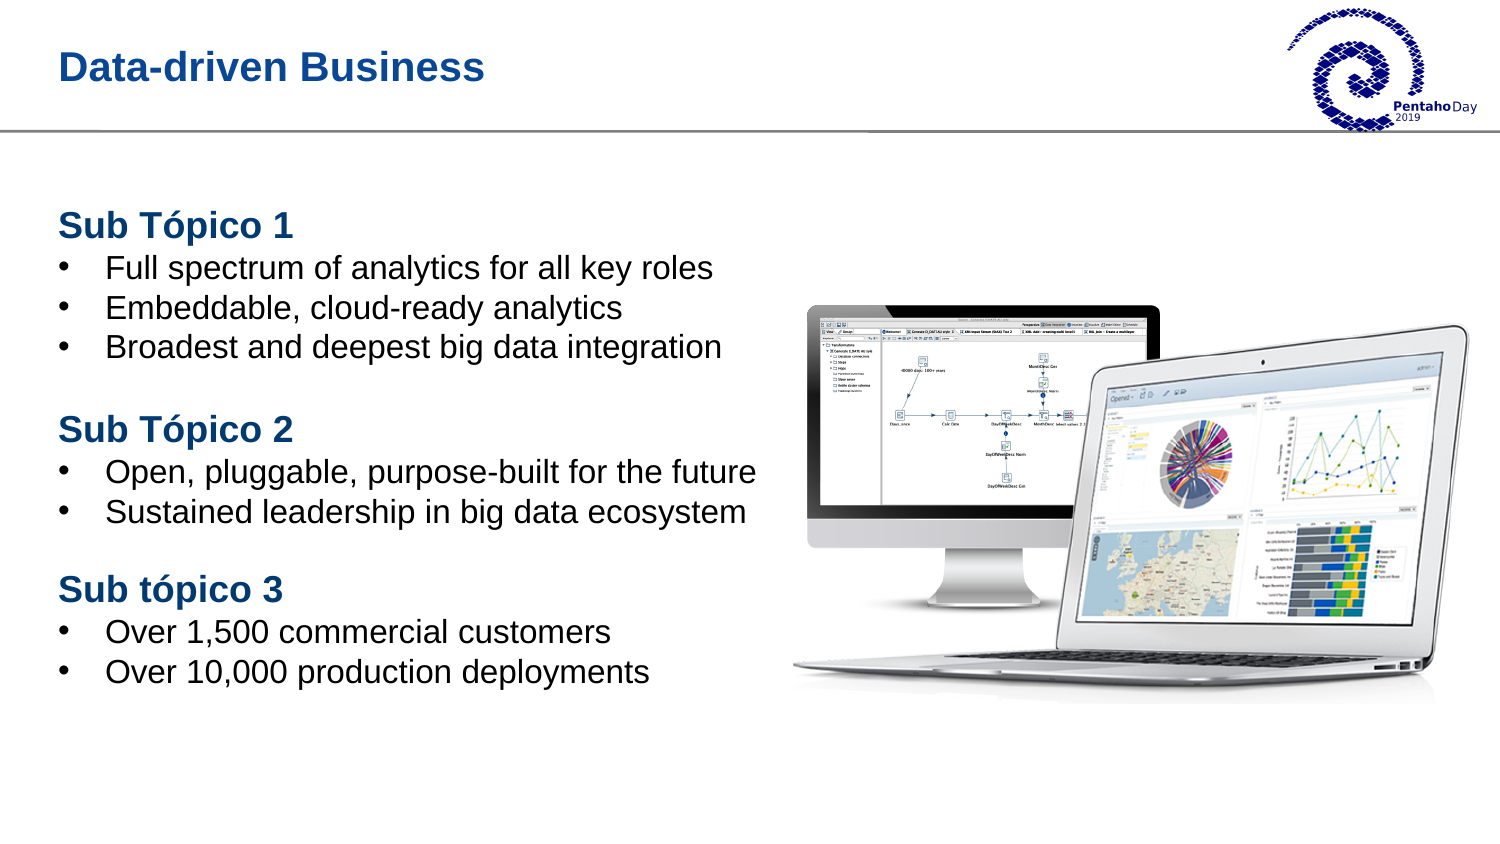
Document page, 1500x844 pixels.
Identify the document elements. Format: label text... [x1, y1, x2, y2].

picture [793, 286, 1485, 704]
picture [1287, 8, 1477, 132]
text_box Sub Tópico 2 Open, pluggable, purpose-built for the future Sustained leadership in big data ecosystem [43, 398, 793, 538]
title Data-driven Business [43, 8, 1127, 129]
text_box Sub tópico 3 Over 1,500 commercial customers Over 10,000 production deployments [43, 557, 793, 698]
text_box Sub Tópico 1 Full spectrum of analytics for all key roles Embeddable, cloud-ready analytics Broadest and deepest big data integration [43, 193, 1358, 374]
